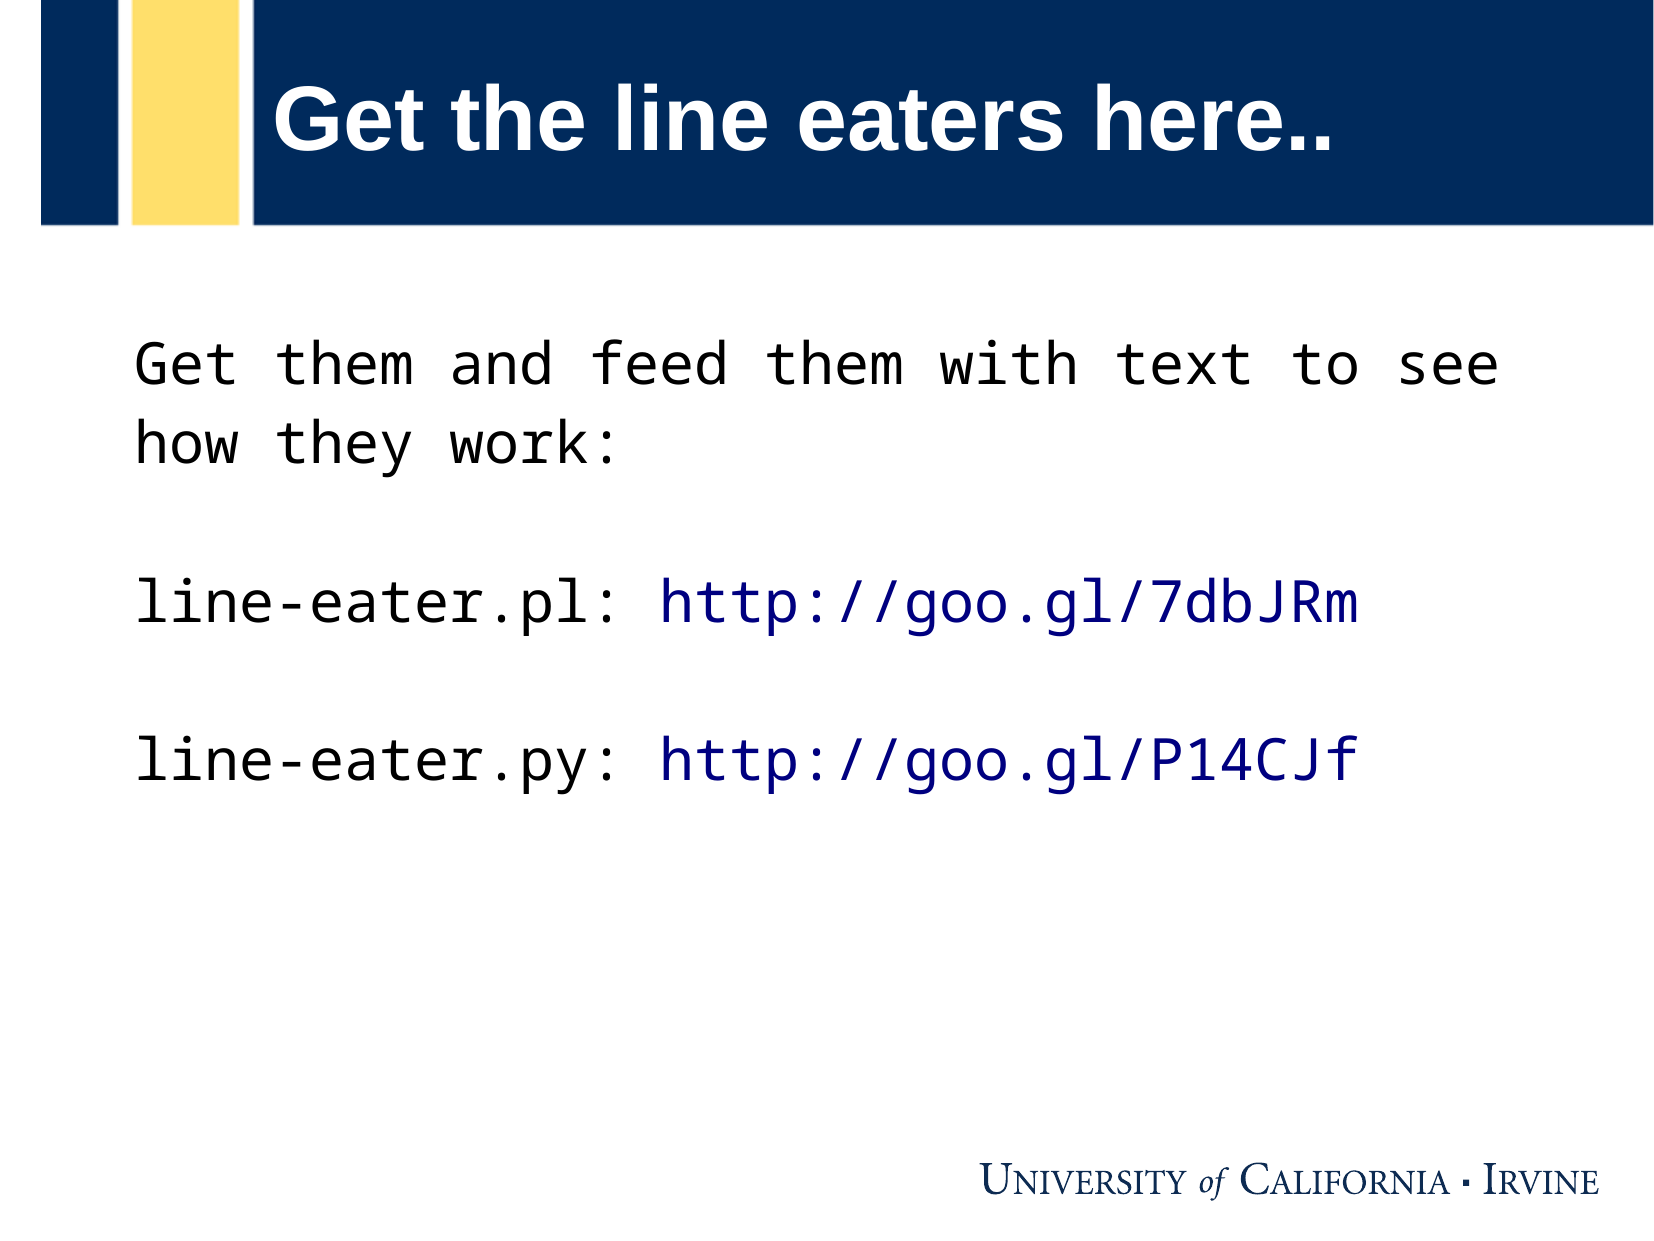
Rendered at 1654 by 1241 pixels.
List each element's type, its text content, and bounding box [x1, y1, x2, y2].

picture [41, 0, 1654, 1241]
title Get the line eaters here.. [257, 0, 1654, 228]
text_box Get them and feed them with text to see how they work: line-eater.pl: http://goo.gl/7dbJRm line-eater.py: http://goo.gl/P14CJf [120, 315, 1570, 1006]
subtitle [39, 268, 1615, 1130]
